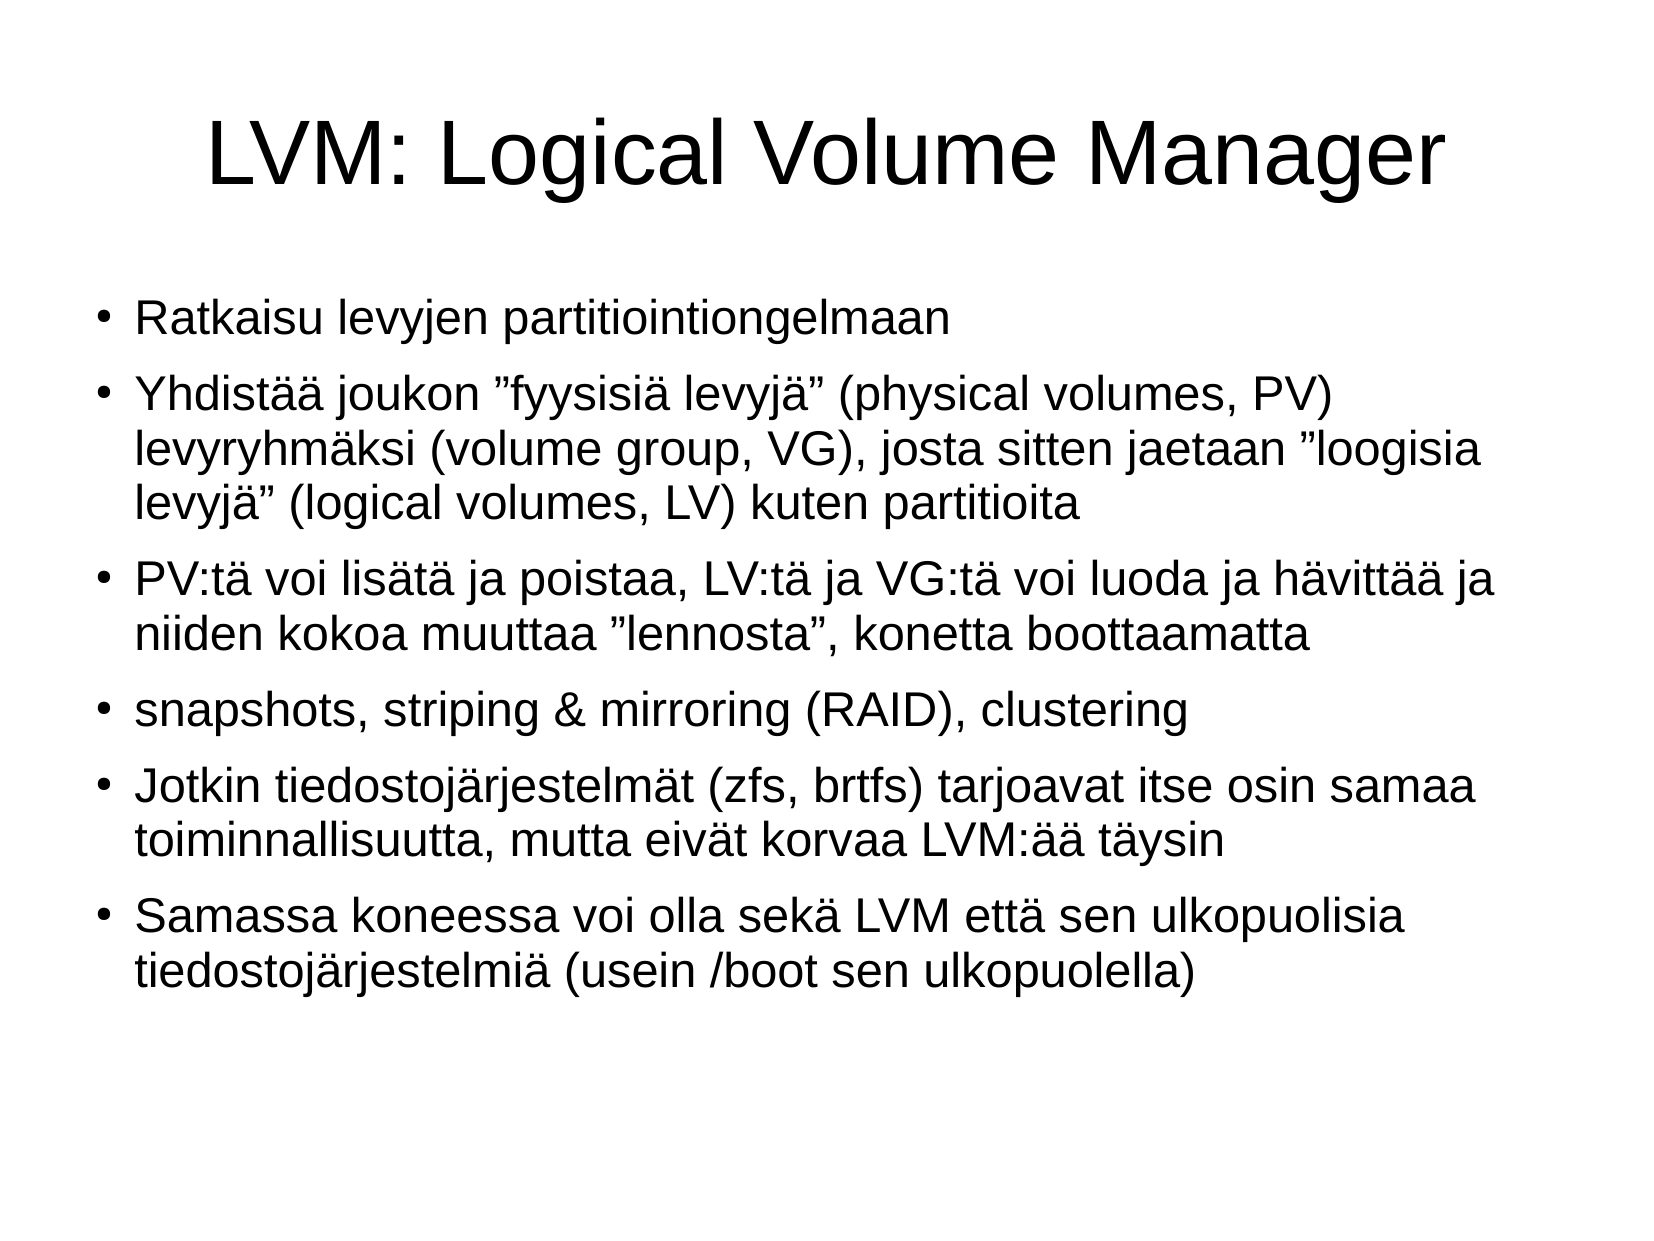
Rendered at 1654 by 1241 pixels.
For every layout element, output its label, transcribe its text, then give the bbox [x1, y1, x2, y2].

title LVM: Logical Volume Manager [82, 49, 1571, 257]
list Ratkaisu levyjen partitiointiongelmaan Yhdistää joukon ”fyysisiä levyjä” (physical volumes, PV) levyryhmäksi (volume group, VG), josta sitten jaetaan ”loogisia levyjä” (logical volumes, LV) kuten partitioita PV:tä voi lisätä ja poistaa, LV:tä ja VG:tä voi luoda ja hävittää ja niiden kokoa muuttaa ”lennosta”, konetta boottaamatta snapshots, striping & mirroring (RAID), clustering Jotkin tiedostojärjestelmät (zfs, brtfs) tarjoavat itse osin samaa toiminnallisuutta, mutta eivät korvaa LVM:ää täysin Samassa koneessa voi olla sekä LVM että sen ulkopuolisia tiedostojärjestelmiä (usein /boot sen ulkopuolella) [82, 290, 1571, 1010]
